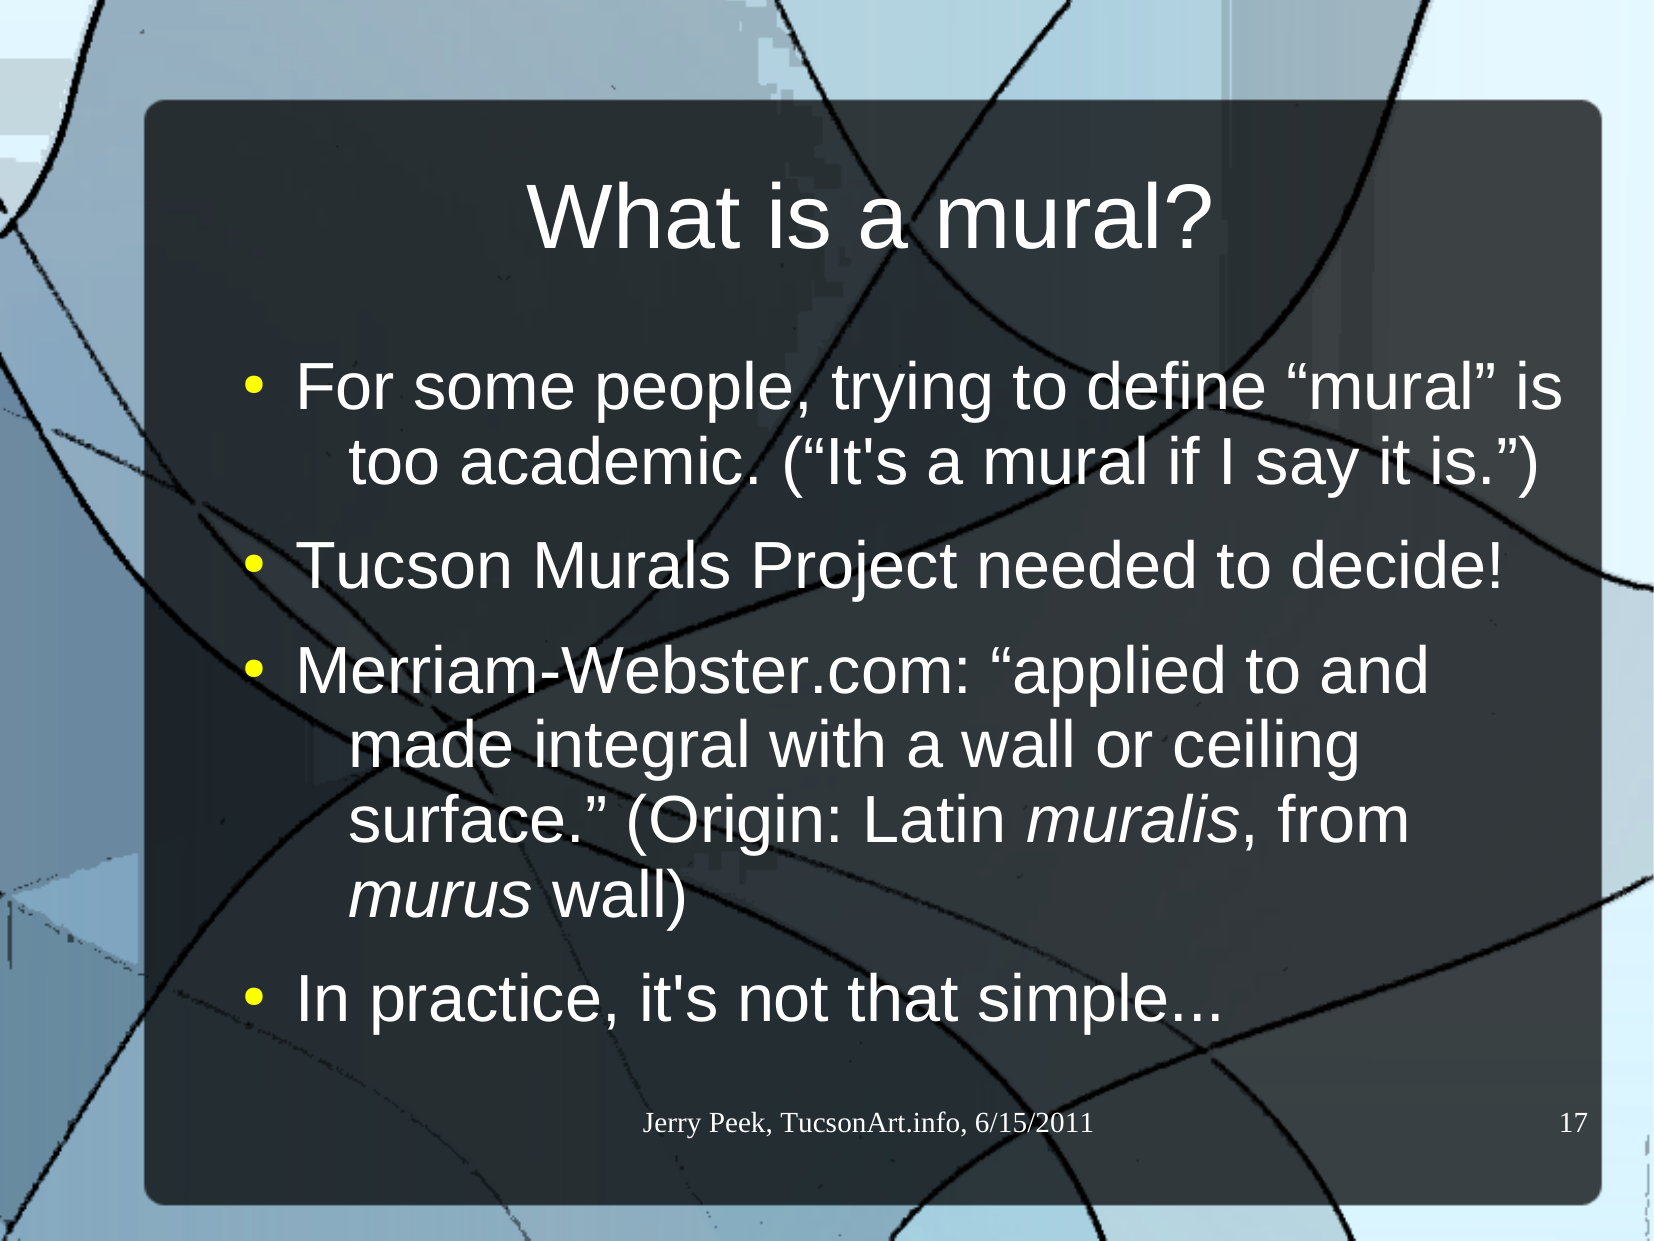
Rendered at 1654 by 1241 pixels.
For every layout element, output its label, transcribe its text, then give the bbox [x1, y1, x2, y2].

picture [0, 0, 1654, 1241]
list For some people, trying to define “mural” is too academic. (“It's a mural if I say it is.”) Tucson Murals Project needed to decide! Merriam-Webster.com: “applied to and made integral with a wall or ceiling surface.” (Origin: Latin muralis, from murus wall) In practice, it's not that simple... [206, 349, 1571, 1037]
title What is a mural? [159, 108, 1583, 325]
